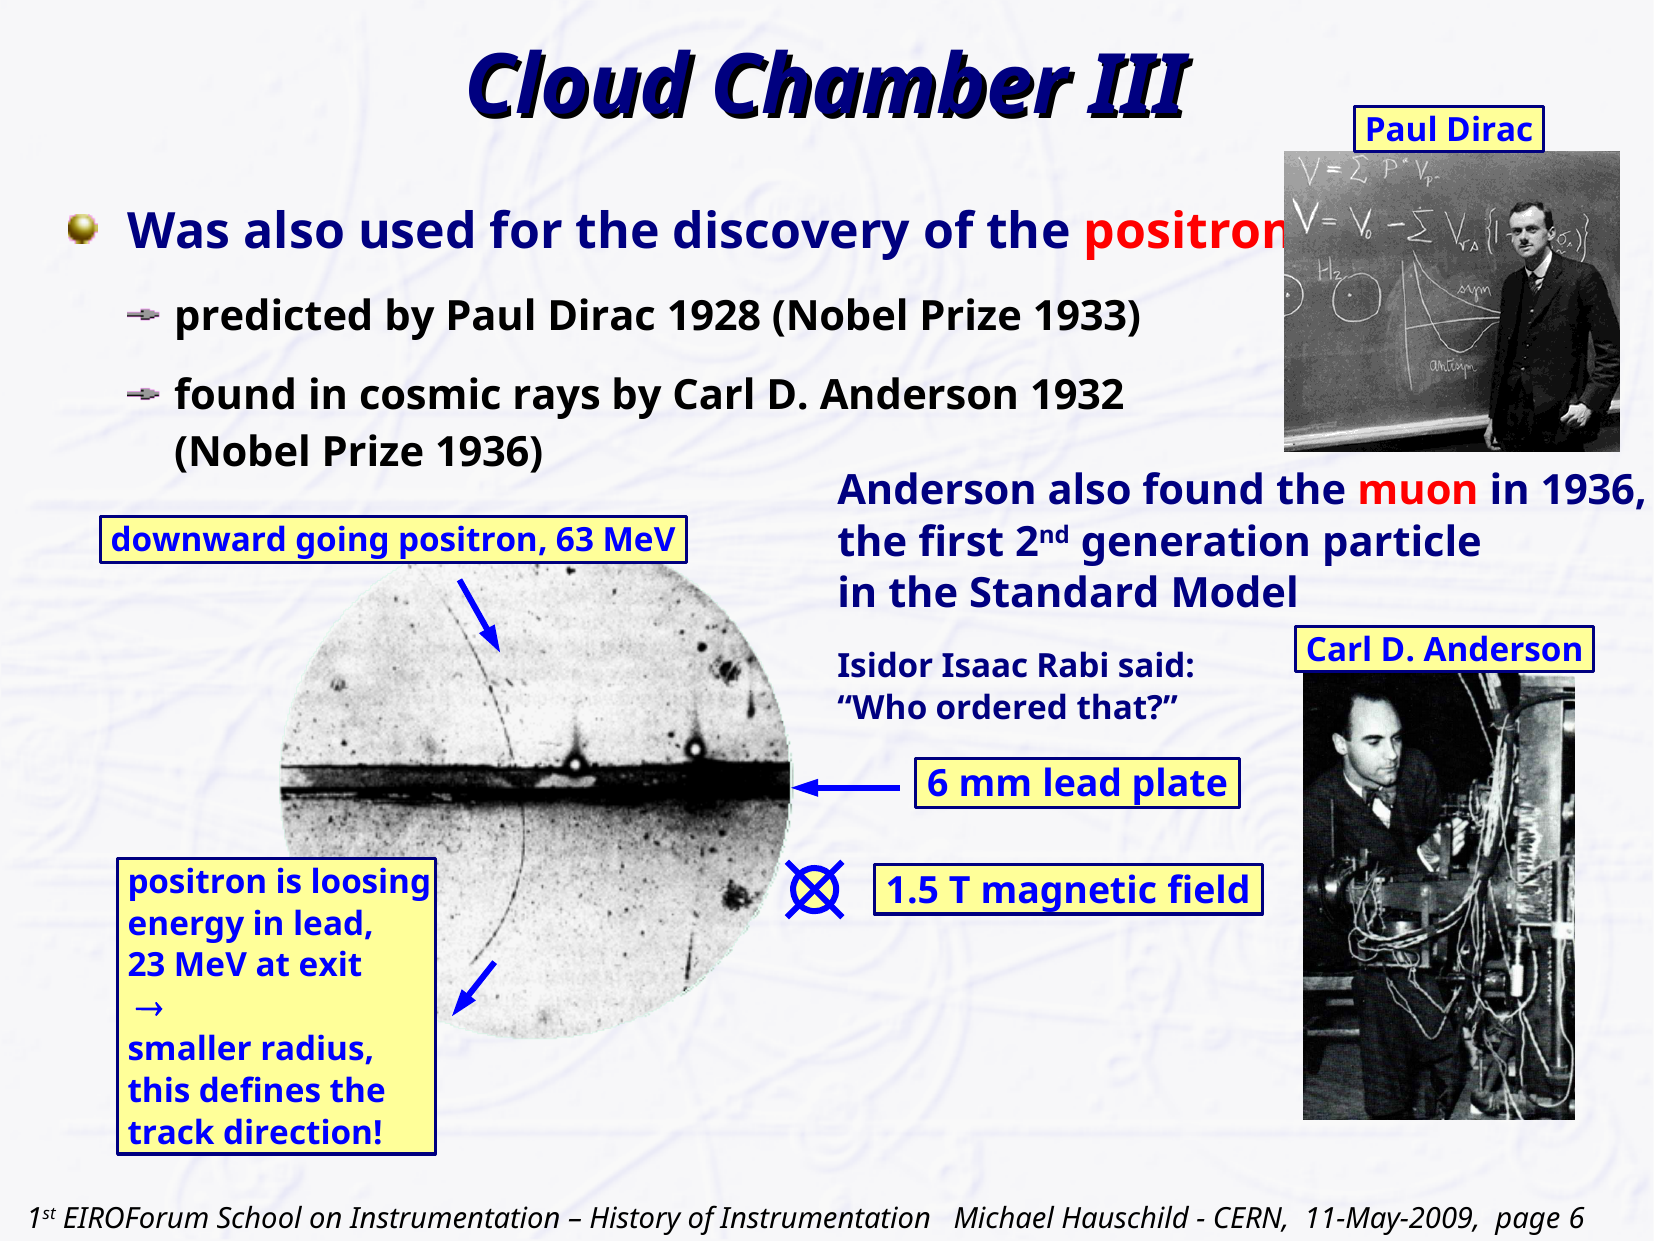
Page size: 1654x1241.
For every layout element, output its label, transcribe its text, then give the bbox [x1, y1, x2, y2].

text_box [802, 895, 827, 912]
list Was also used for the discovery of the positron predicted by Paul Dirac 1928 (Nobel Prize 1933) found in cosmic rays by Carl D. Anderson 1932 (Nobel Prize 1936) [45, 195, 1621, 1171]
text_box downward going positron, 63 MeV [100, 516, 662, 563]
text_box 6 mm lead plate [915, 758, 1221, 805]
text_box [820, 877, 837, 902]
text_box [802, 867, 827, 884]
title Cloud Chamber III [75, 7, 1576, 158]
text_box Paul Dirac [1354, 106, 1541, 149]
text_box [793, 877, 809, 902]
text_box positron is loosing energy in lead, 23 MeV at exit  smaller radius, this defines the track direction! [117, 858, 436, 1116]
text_box 1.5 T magnetic field [874, 864, 1246, 912]
picture [0, 0, 1654, 1241]
text_box Anderson also found the muon in 1936, the first 2nd generation particle in the Standard Model Isidor Isaac Rabi said: “Who ordered that?” [837, 463, 1620, 694]
